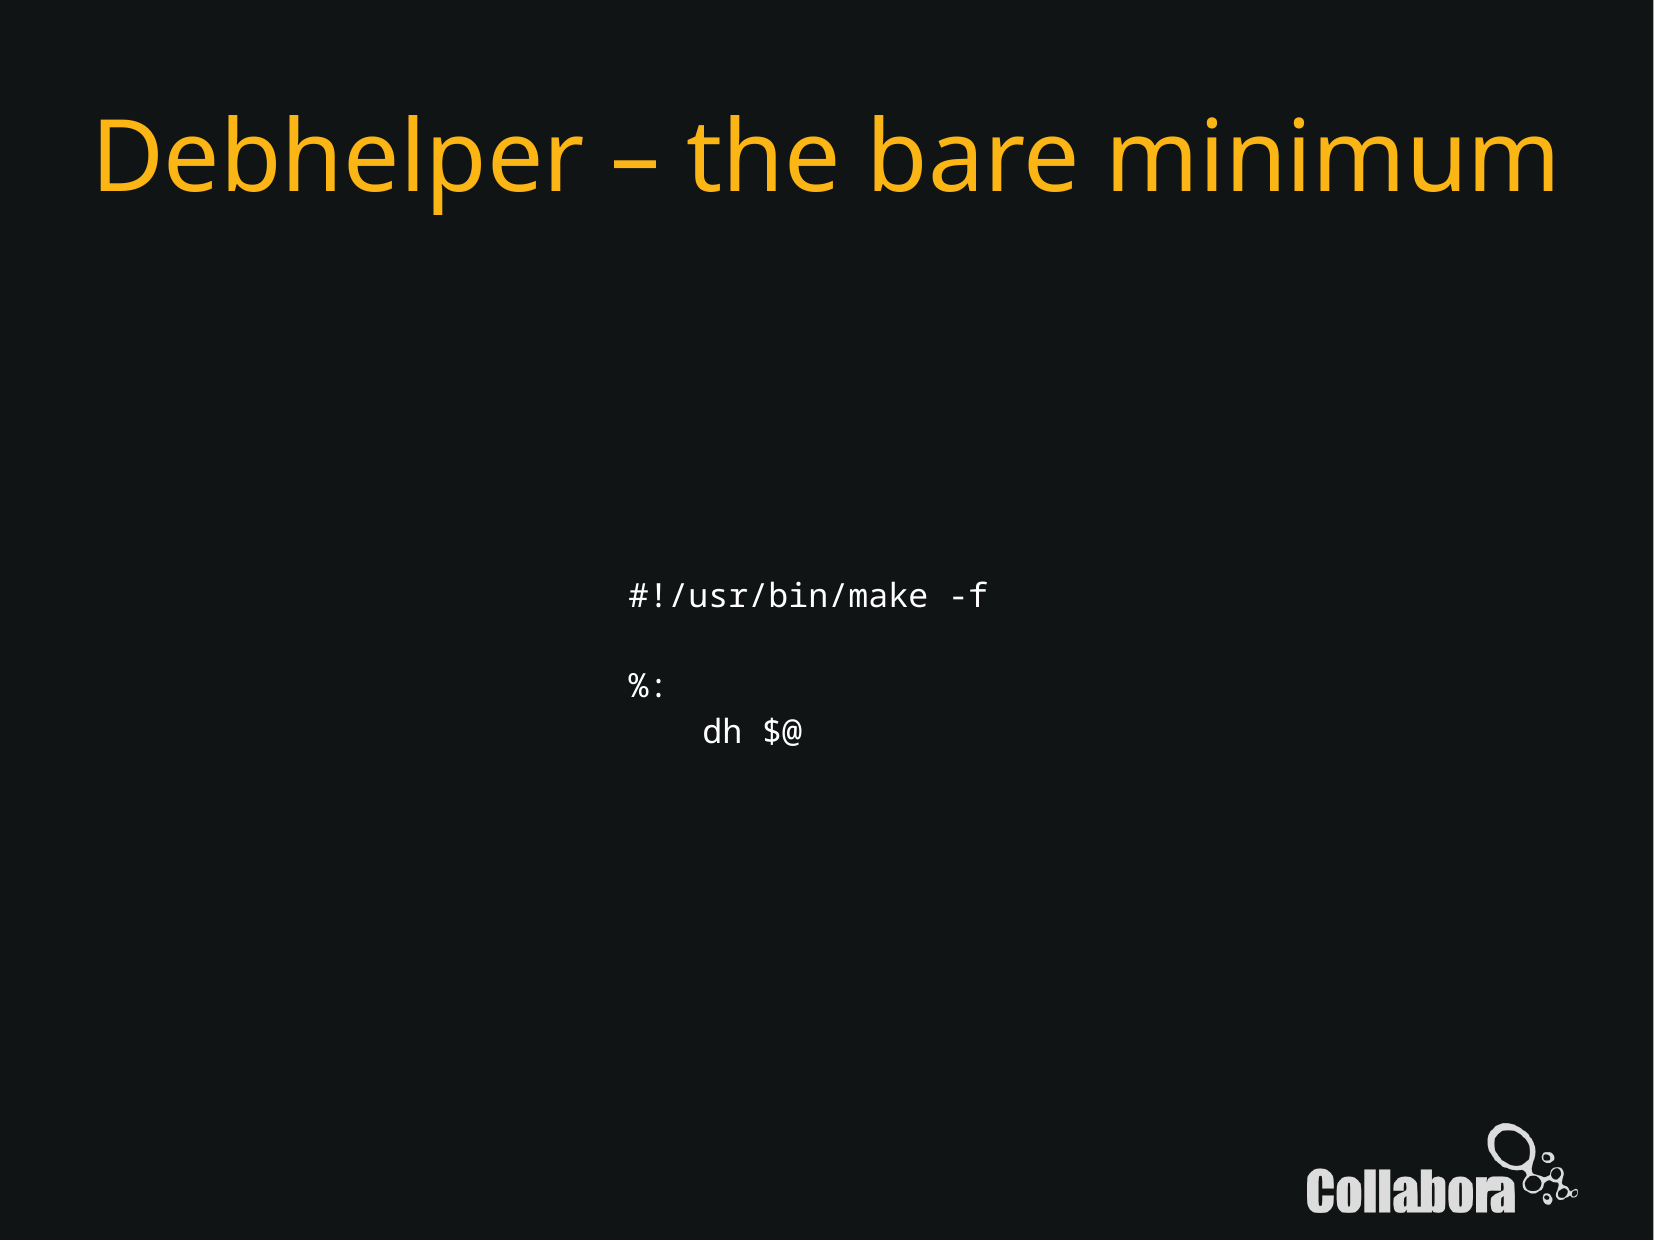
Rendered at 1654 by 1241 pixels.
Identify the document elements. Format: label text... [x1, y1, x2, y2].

picture [1307, 1123, 1578, 1213]
title Debhelper – the bare minimum [82, 49, 1571, 257]
text_box #!/usr/bin/make -f %: dh $@ [613, 564, 945, 713]
